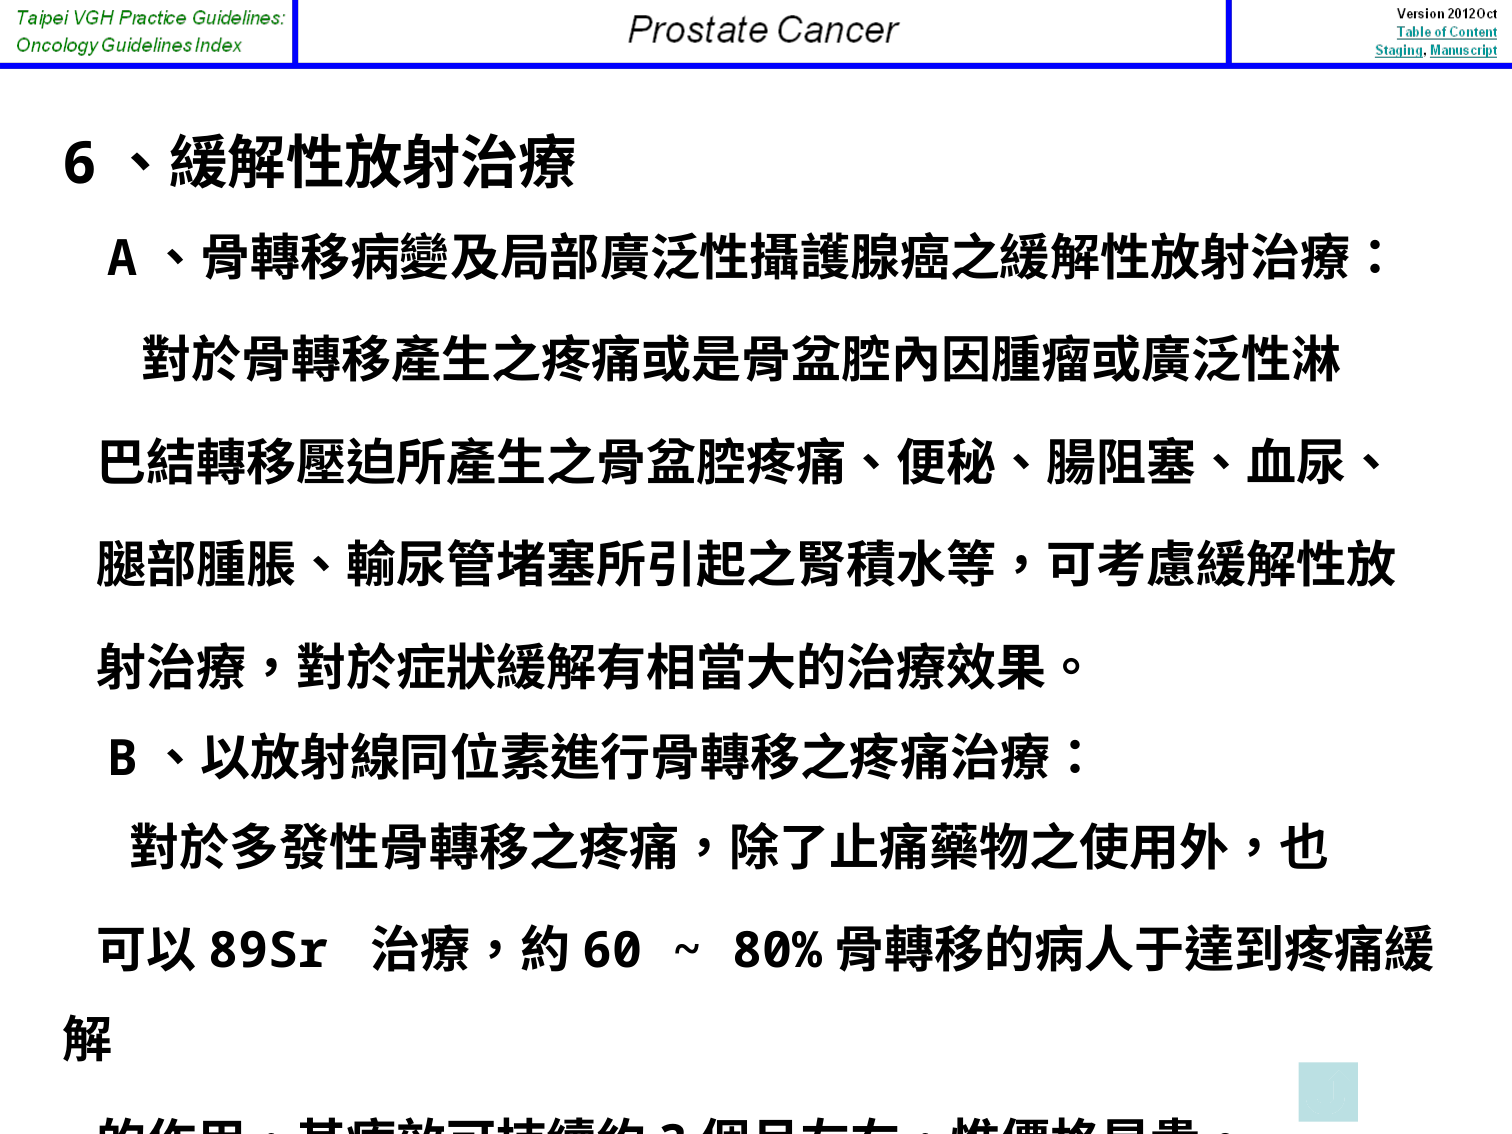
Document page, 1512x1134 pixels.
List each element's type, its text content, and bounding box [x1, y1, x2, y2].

subtitle 6、緩解性放射治療 A、骨轉移病變及局部廣泛性攝護腺癌之緩解性放射治療： 對於骨轉移產生之疼痛或是骨盆腔內因腫瘤或廣泛性淋 巴結轉移壓迫所產生之骨盆腔疼痛、便秘、腸阻塞、血尿、 腿部腫脹、輸尿管堵塞所引起之腎積水等，可考慮緩解性放 射治療，對於症狀緩解有相當大的治療效果。 B、以放射線同位素進行骨轉移之疼痛治療： 對於多發性骨轉移之疼痛，除了止痛藥物之使用外，也 可以89Sr 治療，約60 ~ 80%骨轉移的病人于達到疼痛緩解 的作用，其療效可持續約3個月左右，惟價格昂貴。 [47, 82, 1465, 1087]
